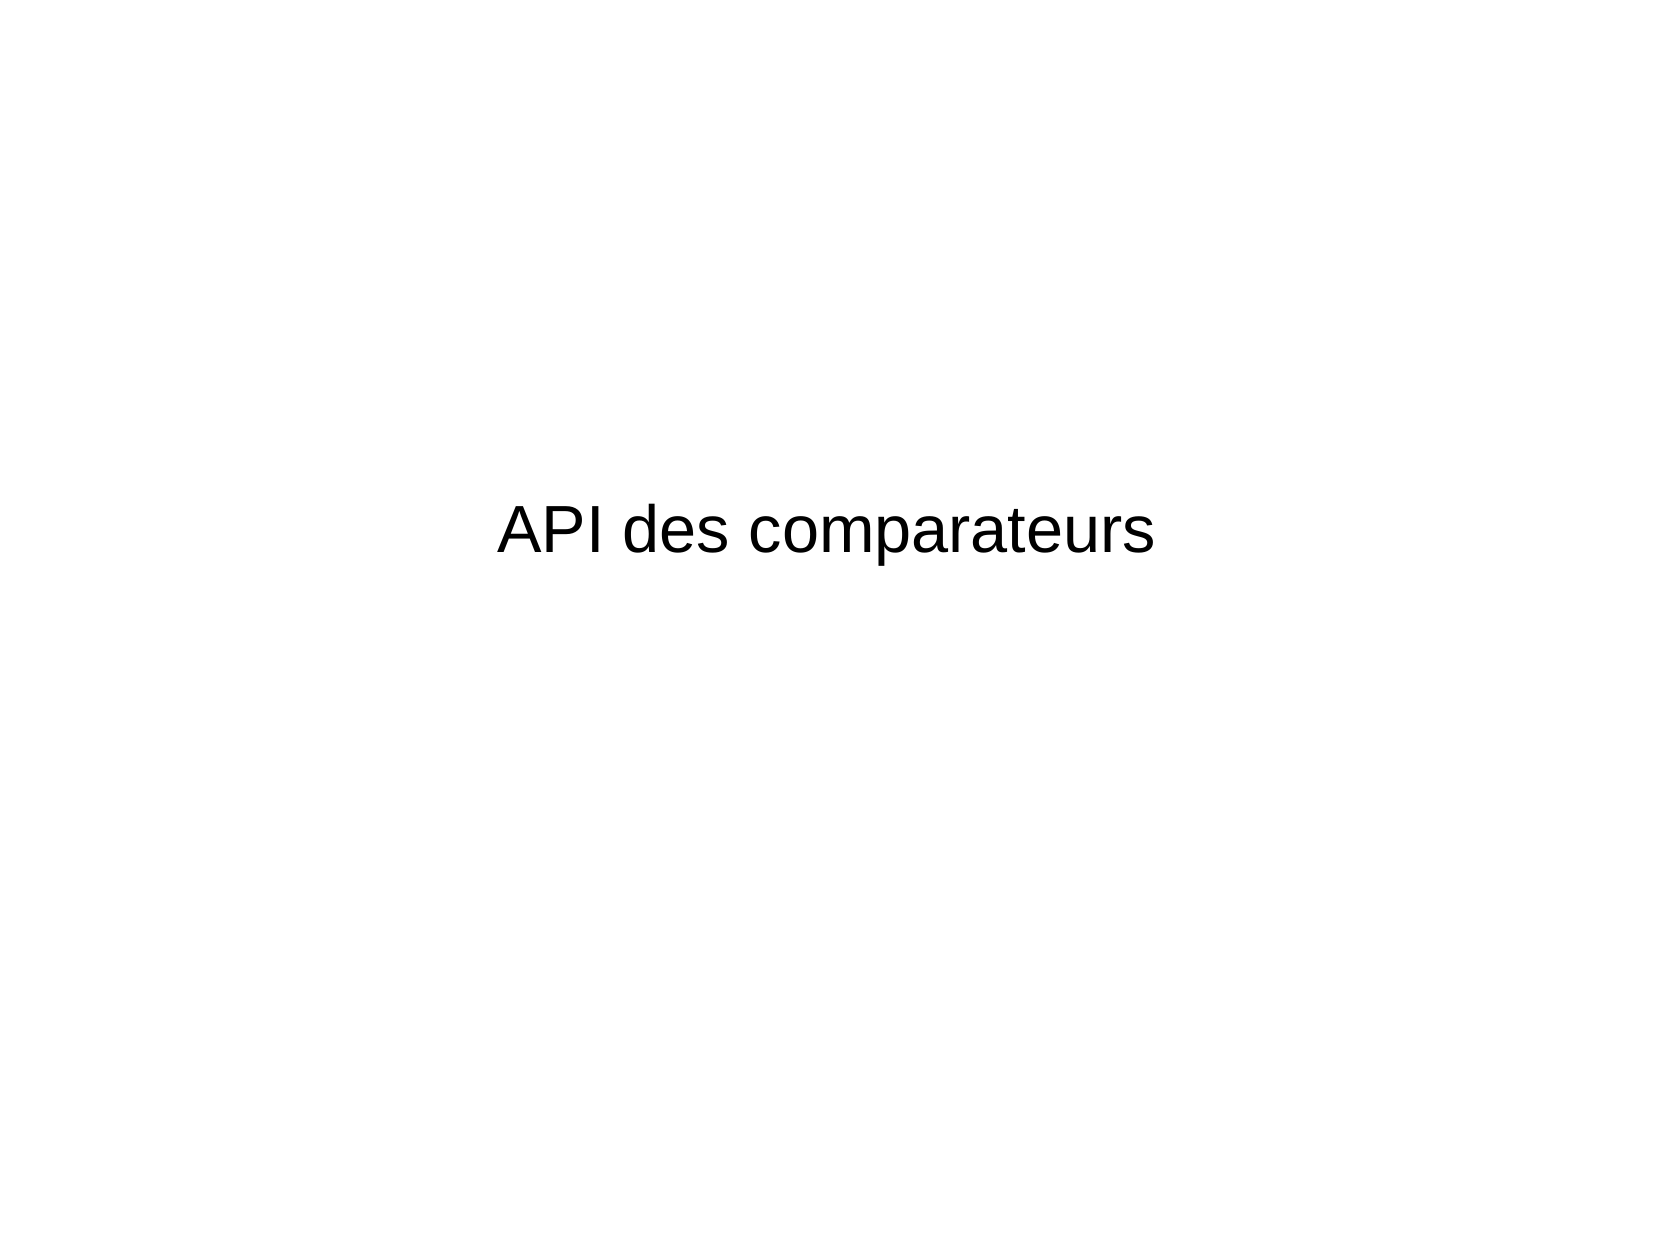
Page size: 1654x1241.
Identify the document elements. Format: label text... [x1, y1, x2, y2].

subtitle API des comparateurs [82, 49, 1571, 1010]
